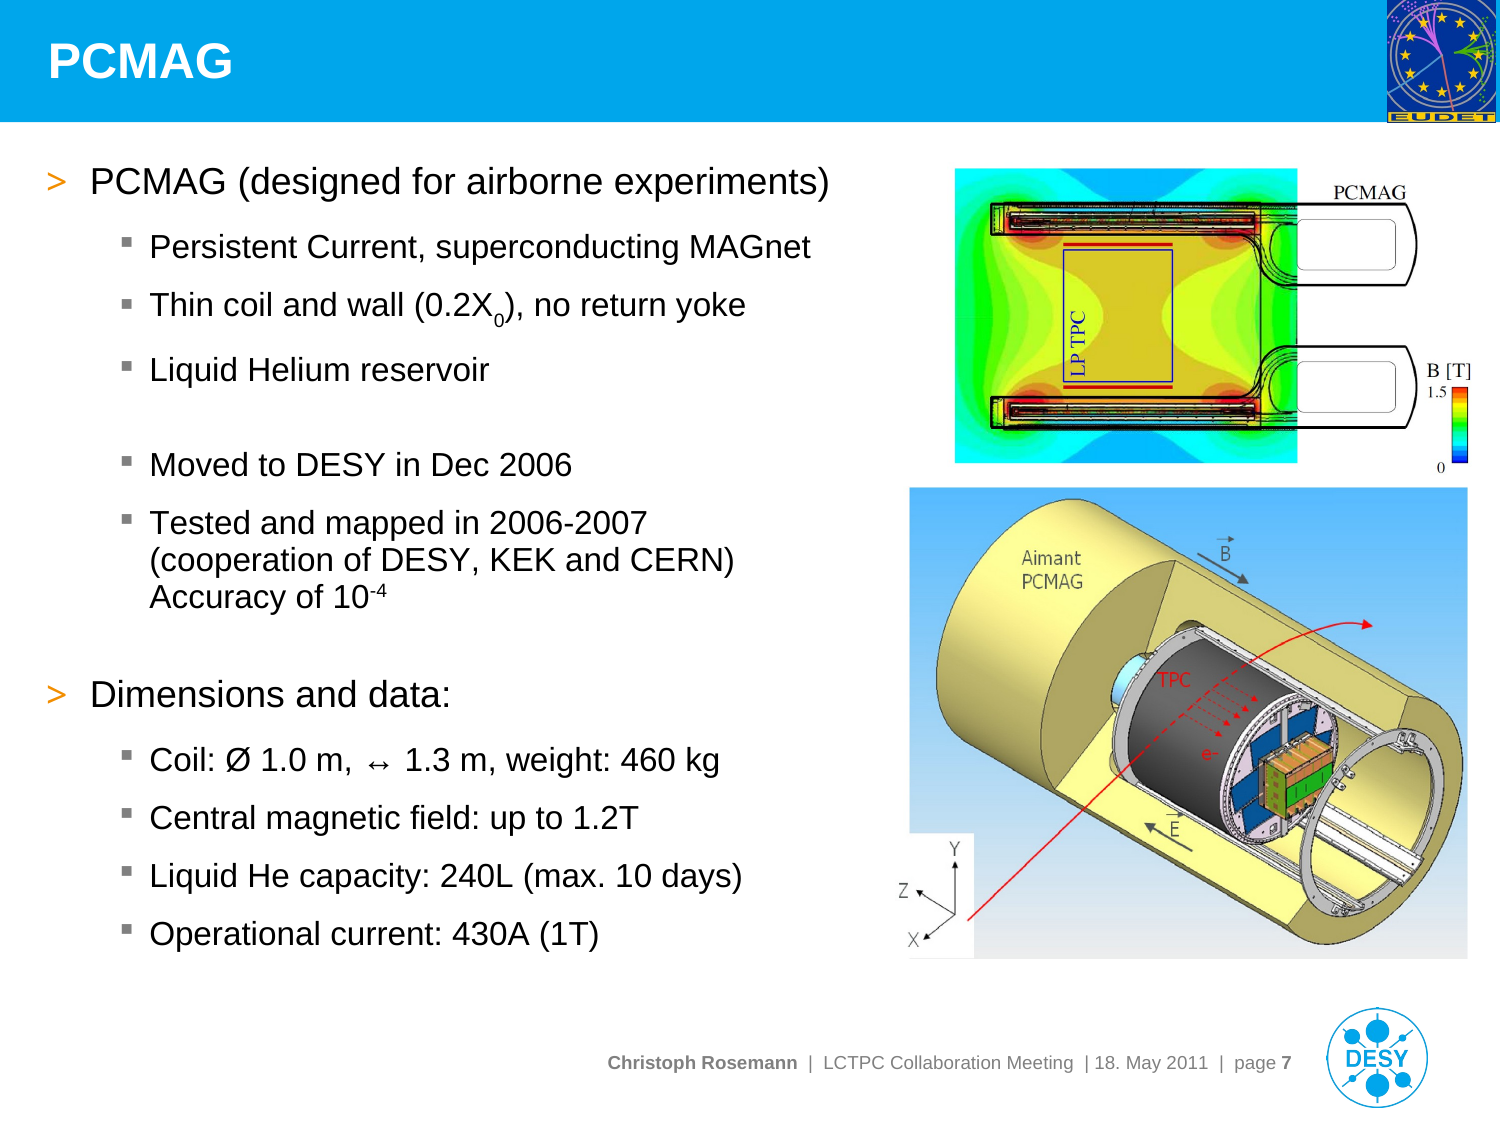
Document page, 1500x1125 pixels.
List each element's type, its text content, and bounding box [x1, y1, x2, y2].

picture [947, 162, 1478, 482]
picture [895, 486, 1468, 959]
picture [1388, 0, 1495, 123]
picture [1326, 1007, 1428, 1108]
list PCMAG (designed for airborne experiments) Persistent Current, superconducting MAGnet Thin coil and wall (0.2X0), no return yoke Liquid Helium reservoir Moved to DESY in Dec 2006 Tested and mapped in 2006-2007 (cooperation of DESY, KEK and CERN) Accuracy of 10-4 Dimensions and data: Coil: Ø 1.0 m, ↔ 1.3 m, weight: 460 kg Central magnetic field: up to 1.2T Liquid He capacity: 240L (max. 10 days) Operational current: 430A (1T) [46, 160, 1444, 955]
title PCMAG [47, 24, 1387, 99]
